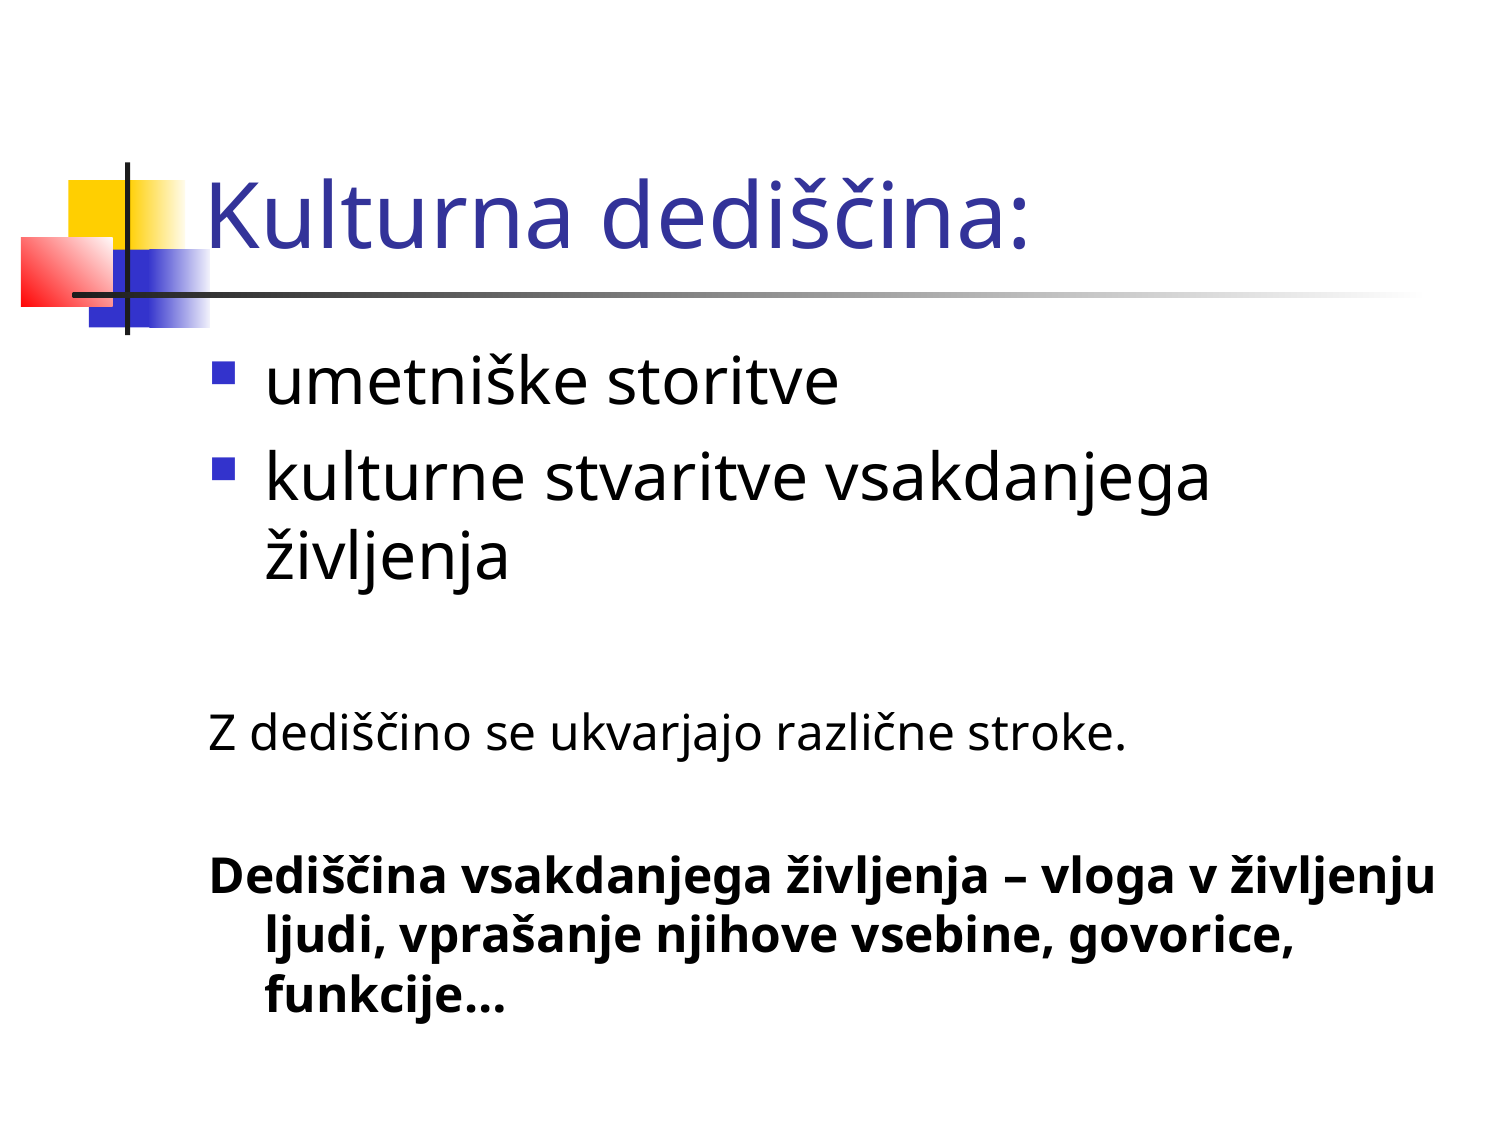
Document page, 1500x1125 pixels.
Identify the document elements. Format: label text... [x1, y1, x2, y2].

list umetniške storitve kulturne stvaritve vsakdanjega življenja Z dediščino se ukvarjajo različne stroke. Dediščina vsakdanjega življenja – vloga v življenju ljudi, vprašanje njihove vsebine, govorice, funkcije… [193, 331, 1469, 1007]
title Kulturna dediščina: [188, 35, 1468, 276]
